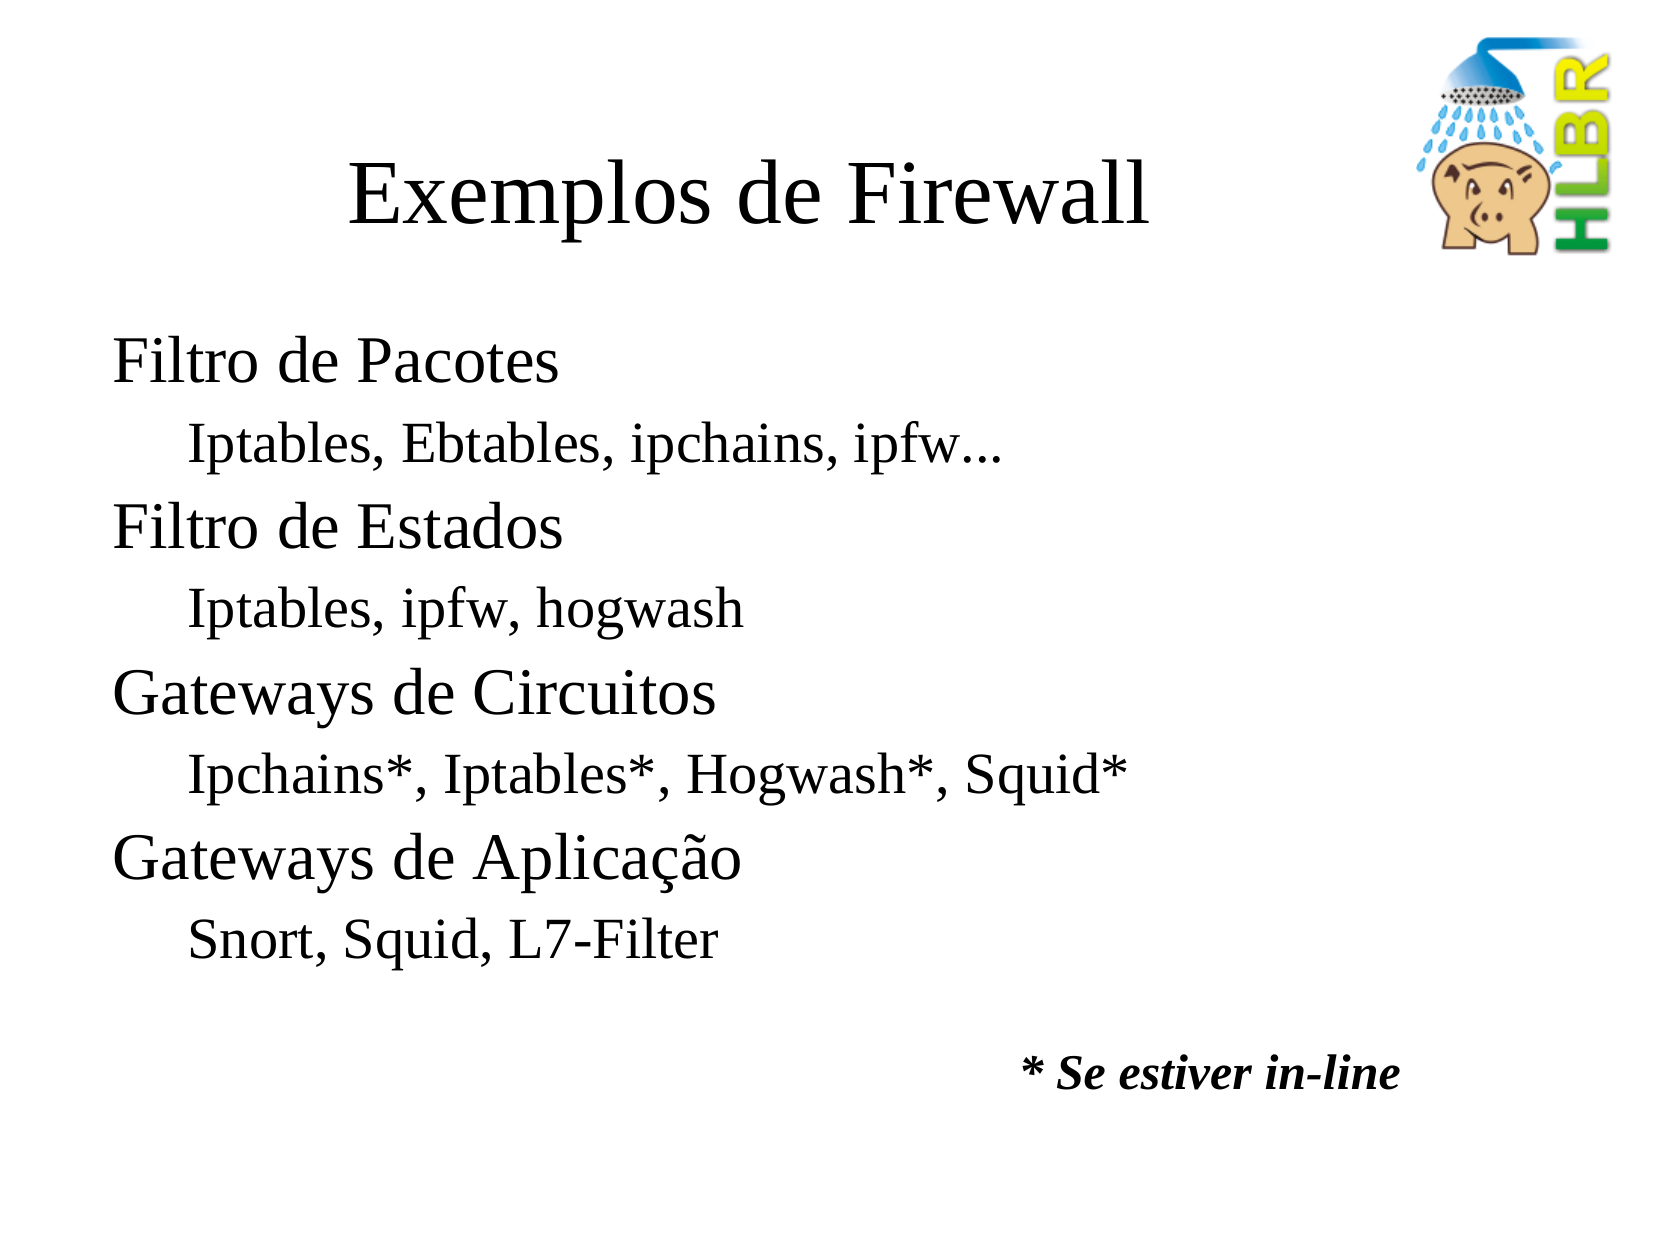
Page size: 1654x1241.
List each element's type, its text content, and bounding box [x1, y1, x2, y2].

title Exemplos de Firewall [112, 76, 1388, 312]
list Filtro de Pacotes Iptables, Ebtables, ipchains, ipfw... Filtro de Estados Iptables, ipfw, hogwash Gateways de Circuitos Ipchains*, Iptables*, Hogwash*, Squid* Gateways de Aplicação Snort, Squid, L7-Filter [112, 324, 1388, 1020]
picture [1416, 37, 1612, 260]
chart [481, 504, 1016, 631]
text_box * Se estiver in-line [1003, 1039, 1477, 1172]
